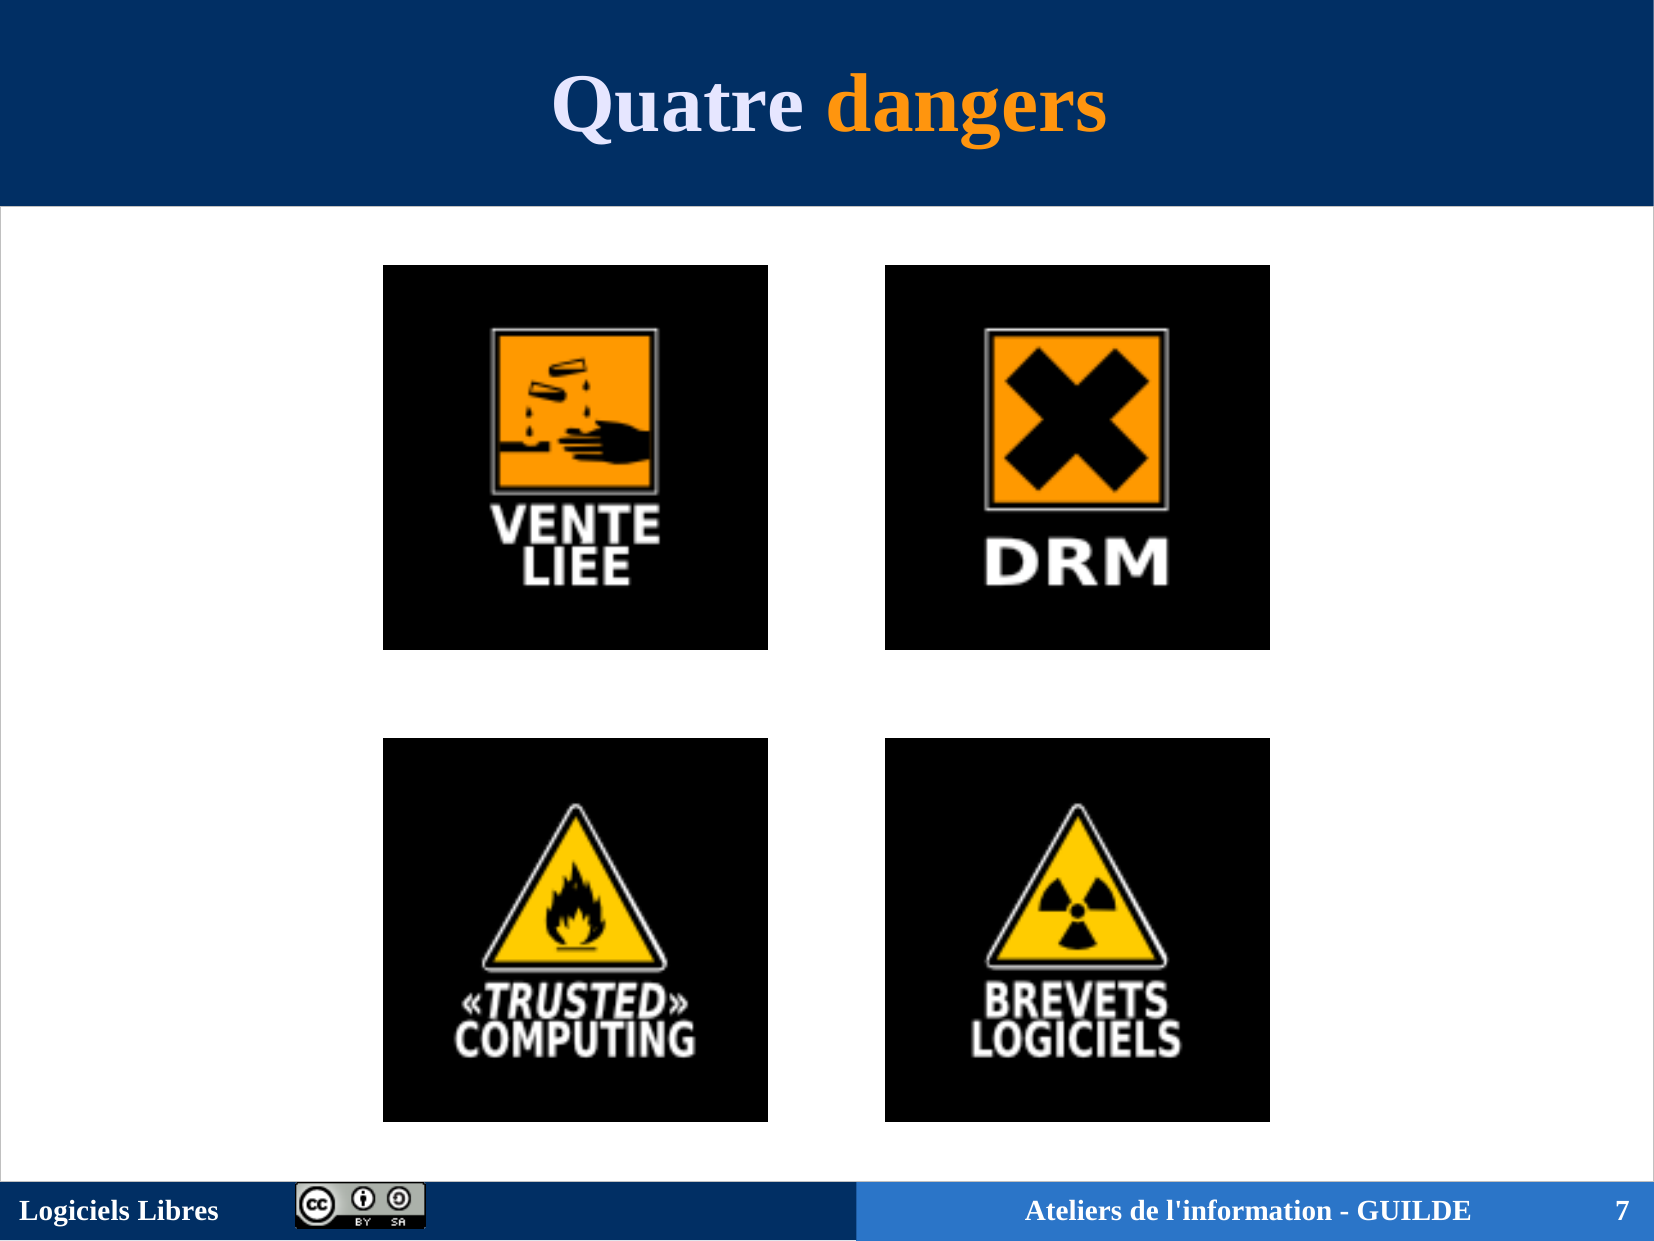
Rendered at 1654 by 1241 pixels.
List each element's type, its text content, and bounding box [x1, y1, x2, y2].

picture [383, 265, 768, 650]
title Quatre dangers [123, 0, 1536, 208]
picture [383, 738, 768, 1122]
picture [295, 1182, 426, 1229]
picture [885, 265, 1270, 650]
picture [885, 738, 1270, 1122]
